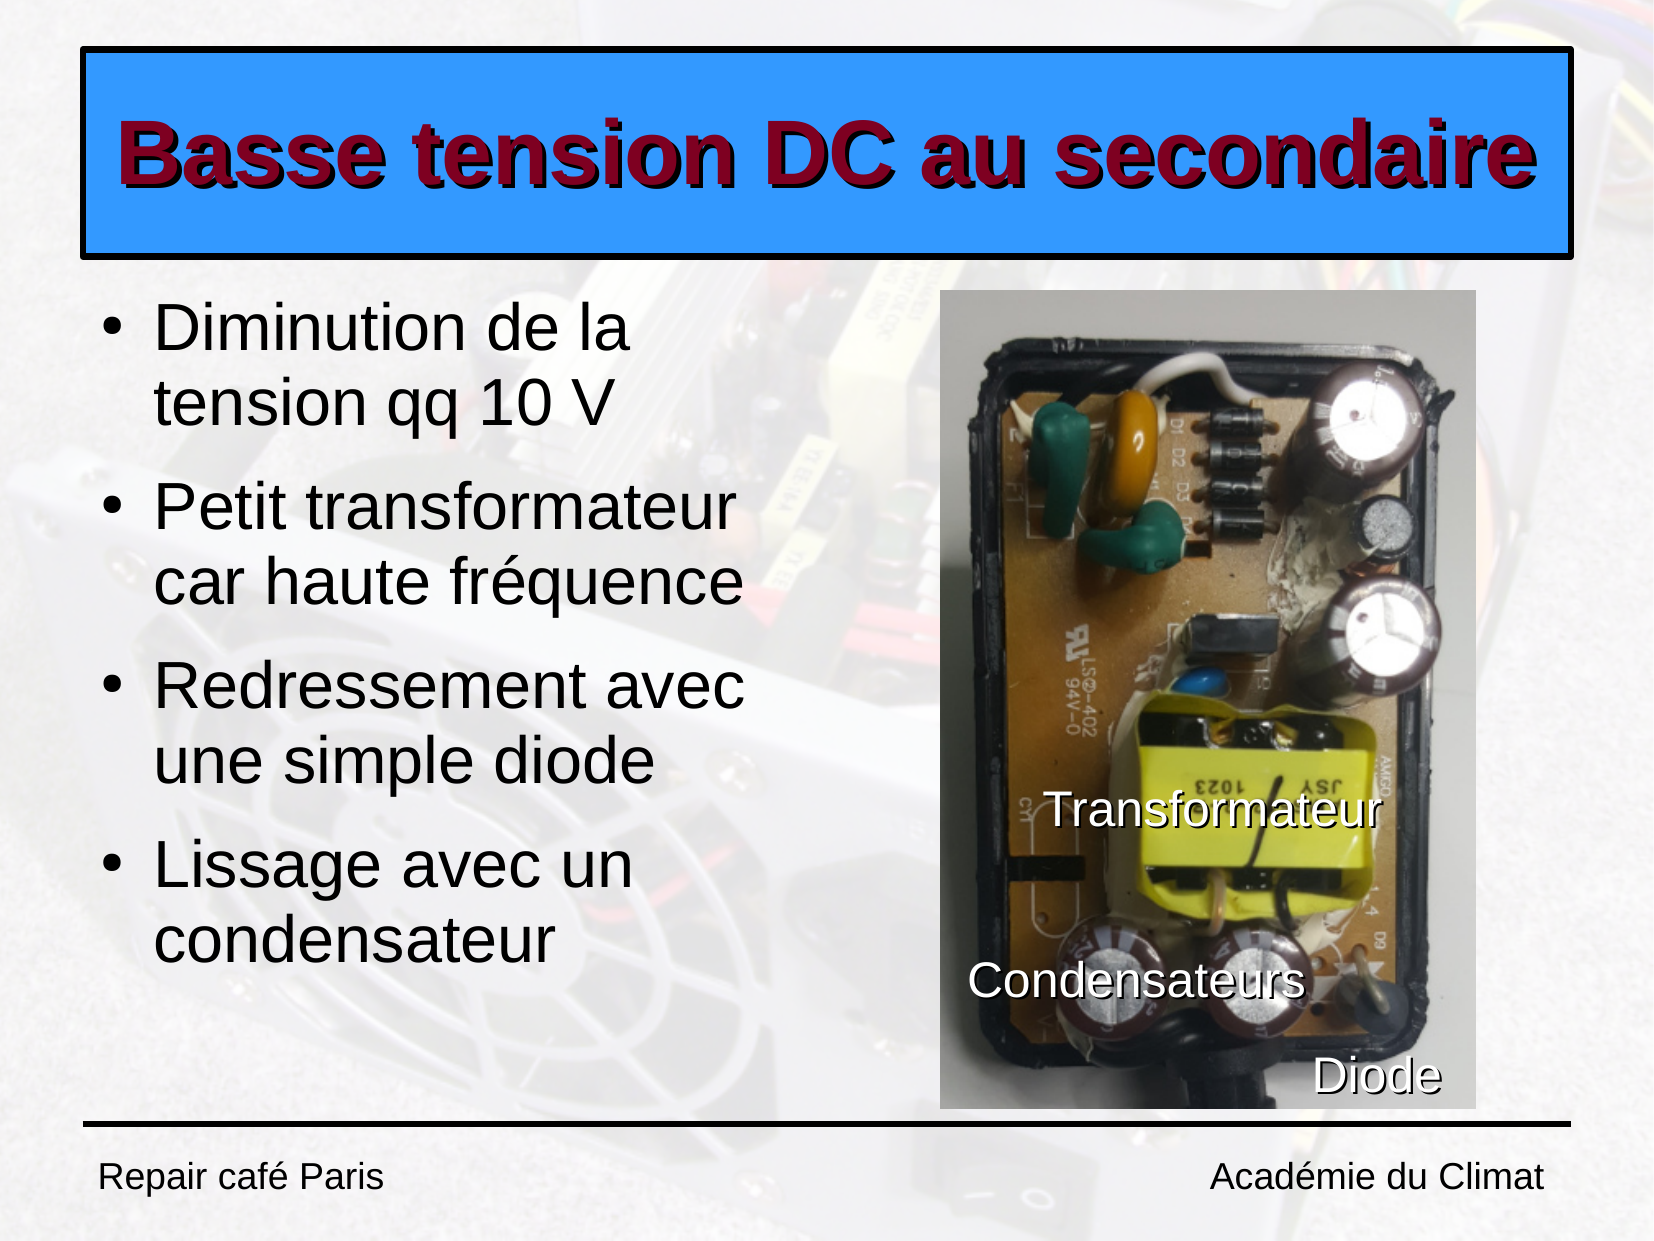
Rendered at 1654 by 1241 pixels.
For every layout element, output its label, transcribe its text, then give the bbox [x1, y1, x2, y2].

title Basse tension DC au secondaire [82, 49, 1571, 257]
text_box Condensateurs [952, 944, 1322, 1016]
text_box Diode [1296, 1039, 1458, 1111]
list Diminution de la tension qq 10 V Petit transformateur car haute fréquence Redressement avec une simple diode Lissage avec un condensateur [82, 290, 809, 1109]
text_box Repair café Paris Académie du Climat [82, 1147, 1571, 1205]
text_box Transformateur [1027, 773, 1400, 845]
picture [0, 0, 1654, 1241]
